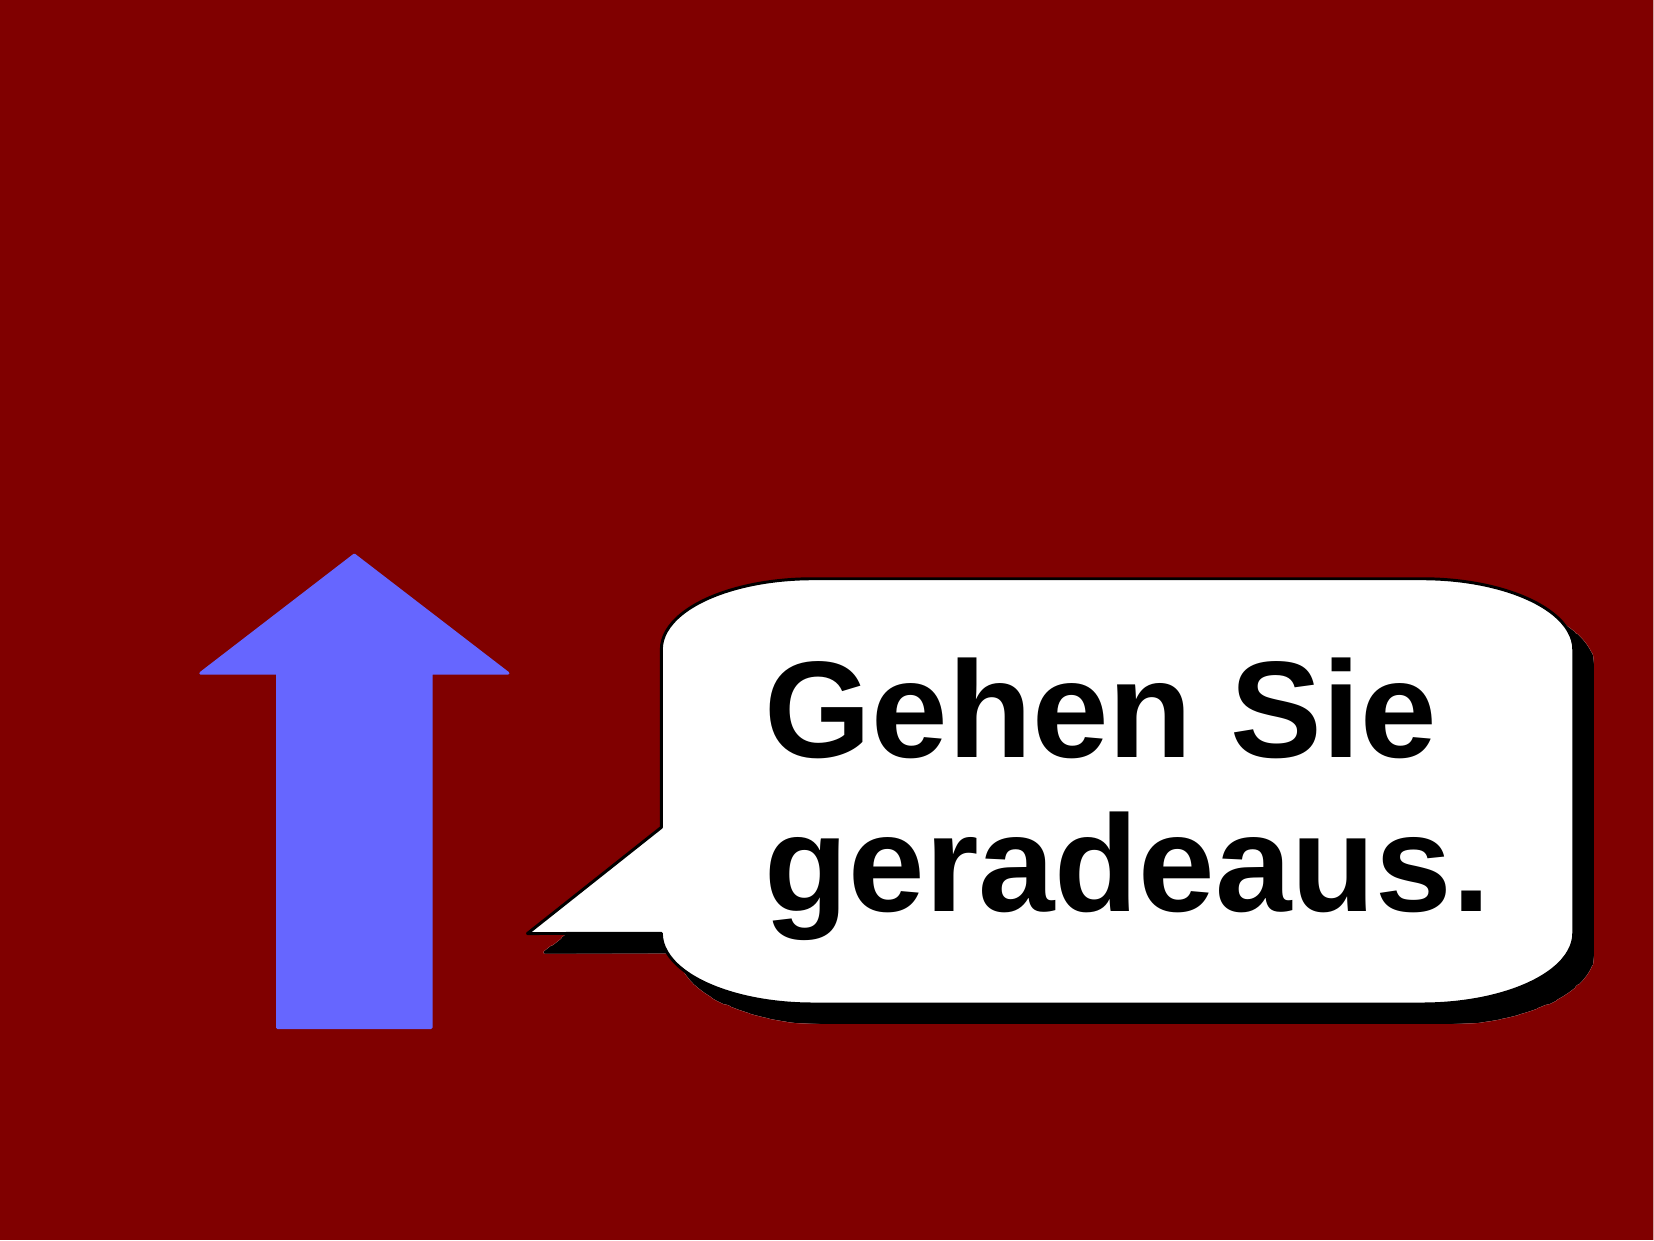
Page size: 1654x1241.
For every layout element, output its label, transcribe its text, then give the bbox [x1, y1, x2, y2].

text_box [200, 555, 508, 1028]
text_box Gehen Sie geradeaus. [750, 625, 1518, 949]
text_box [527, 578, 1574, 1004]
